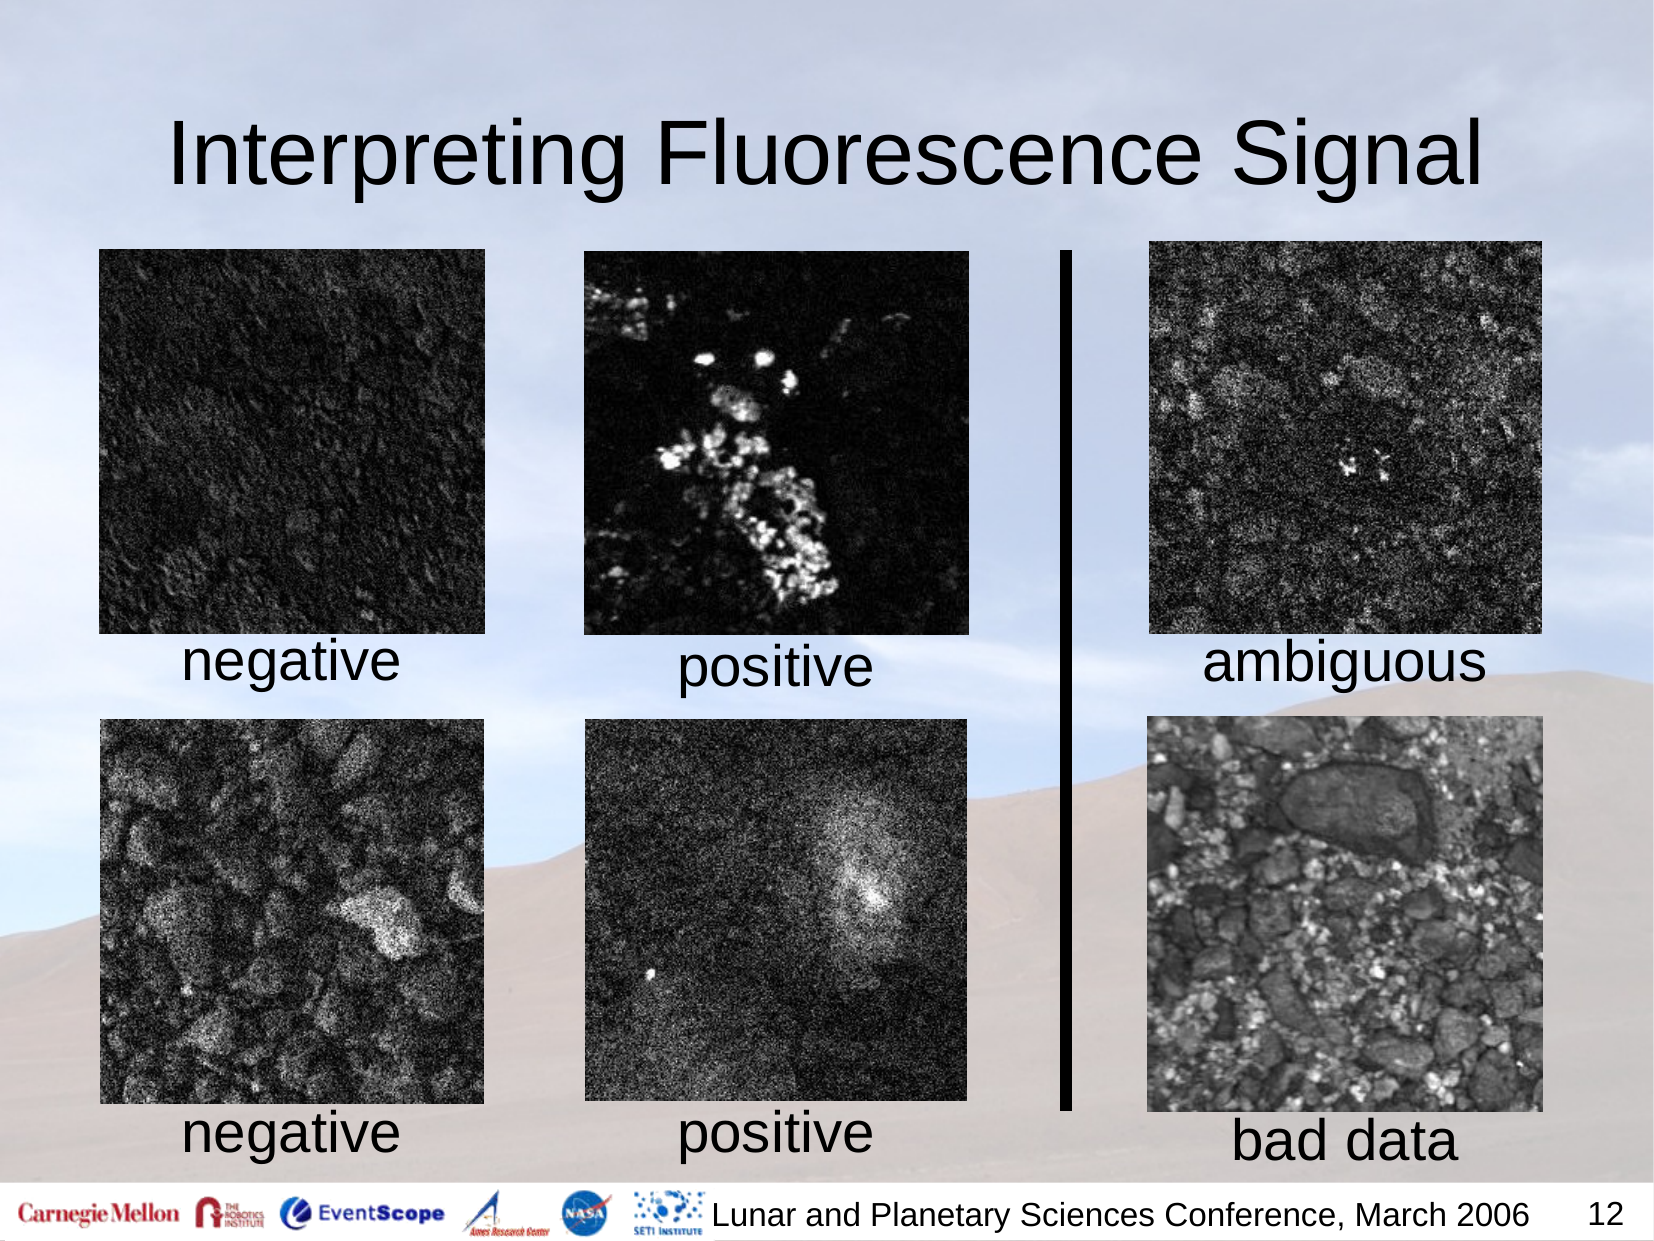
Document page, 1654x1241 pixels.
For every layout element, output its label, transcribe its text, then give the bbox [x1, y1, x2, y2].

text_box bad data [1216, 1100, 1474, 1180]
title Interpreting Fluorescence Signal [82, 49, 1571, 257]
text_box negative [166, 1092, 418, 1173]
text_box negative [166, 619, 418, 700]
text_box positive [662, 1092, 891, 1173]
text_box ambiguous [1187, 621, 1503, 702]
picture [5, 1188, 715, 1241]
text_box positive [662, 625, 891, 706]
picture [0, 0, 1654, 1182]
